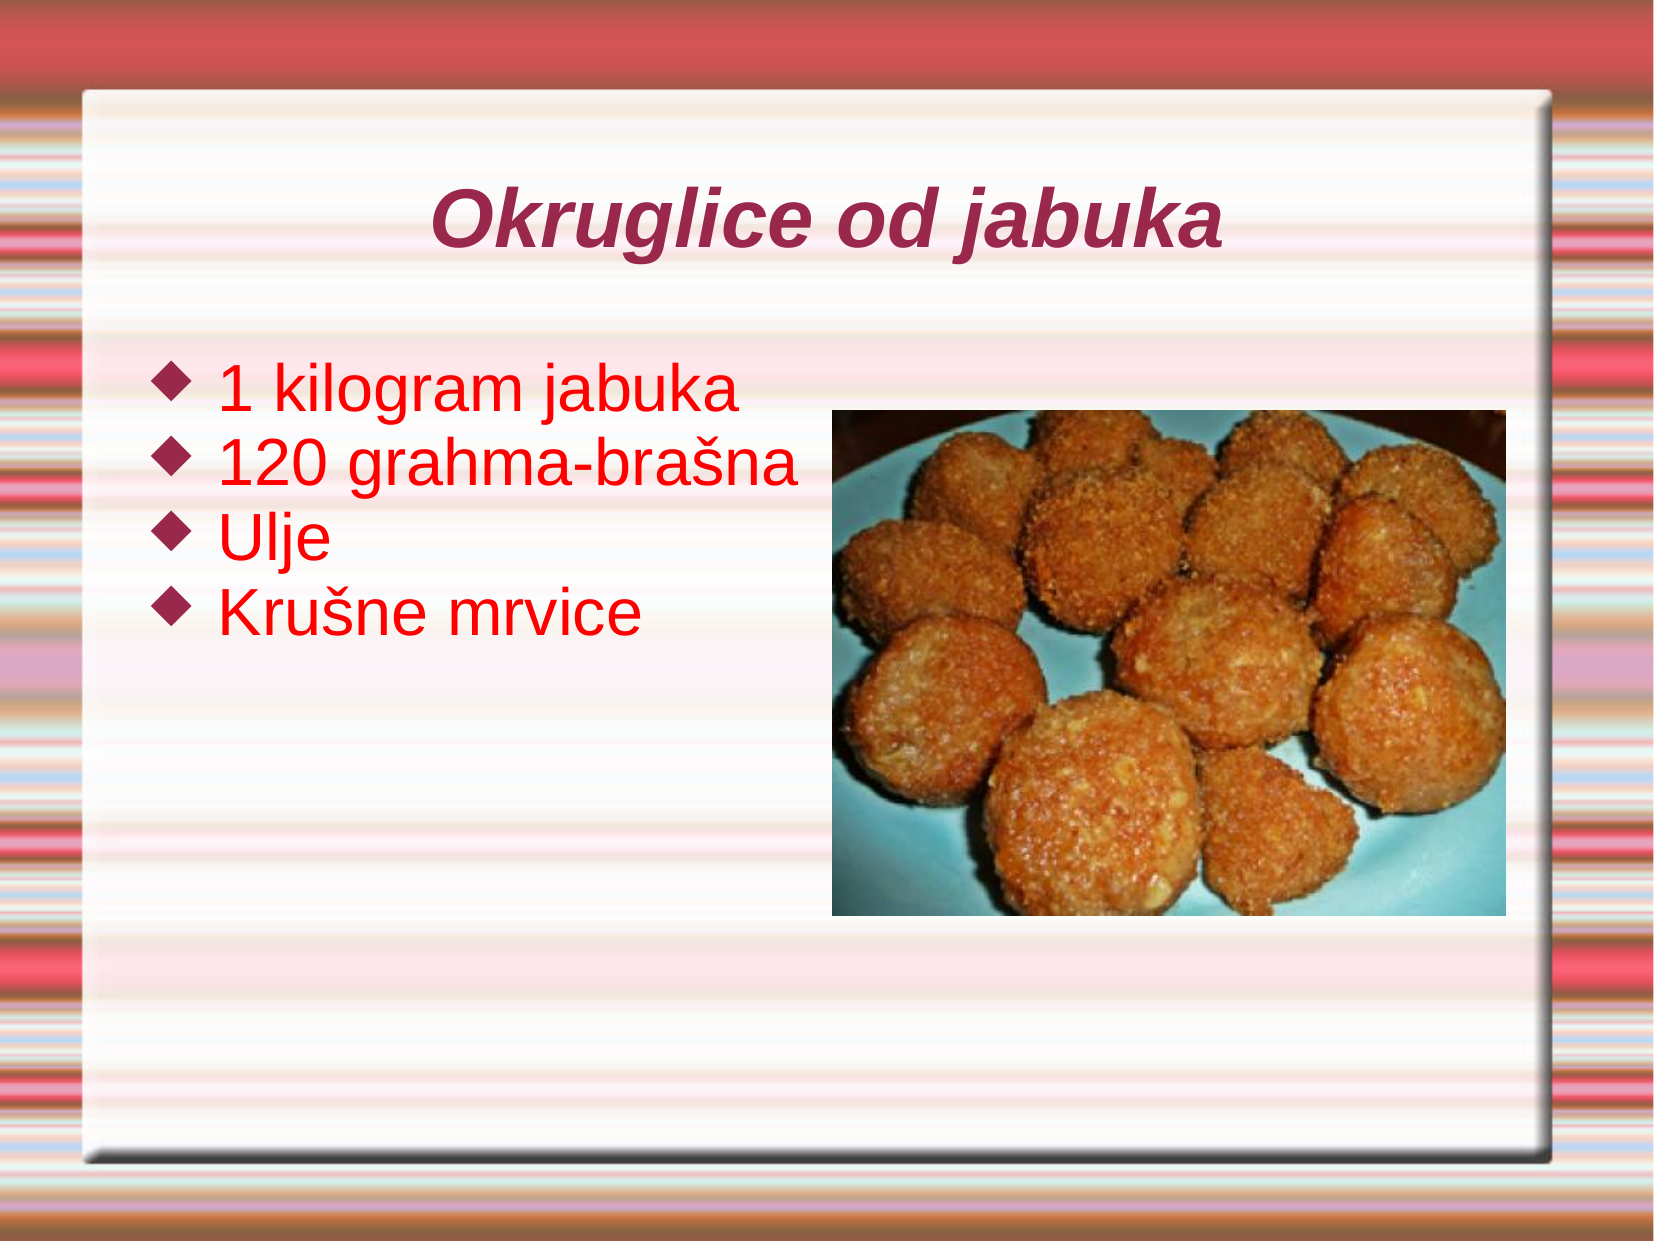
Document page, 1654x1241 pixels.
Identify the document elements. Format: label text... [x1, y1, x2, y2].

title Okruglice od jabuka [121, 122, 1534, 315]
picture [0, 0, 1654, 1241]
list 1 kilogram jabuka 120 grahma-brašna Ulje Krušne mrvice [134, 350, 809, 1118]
